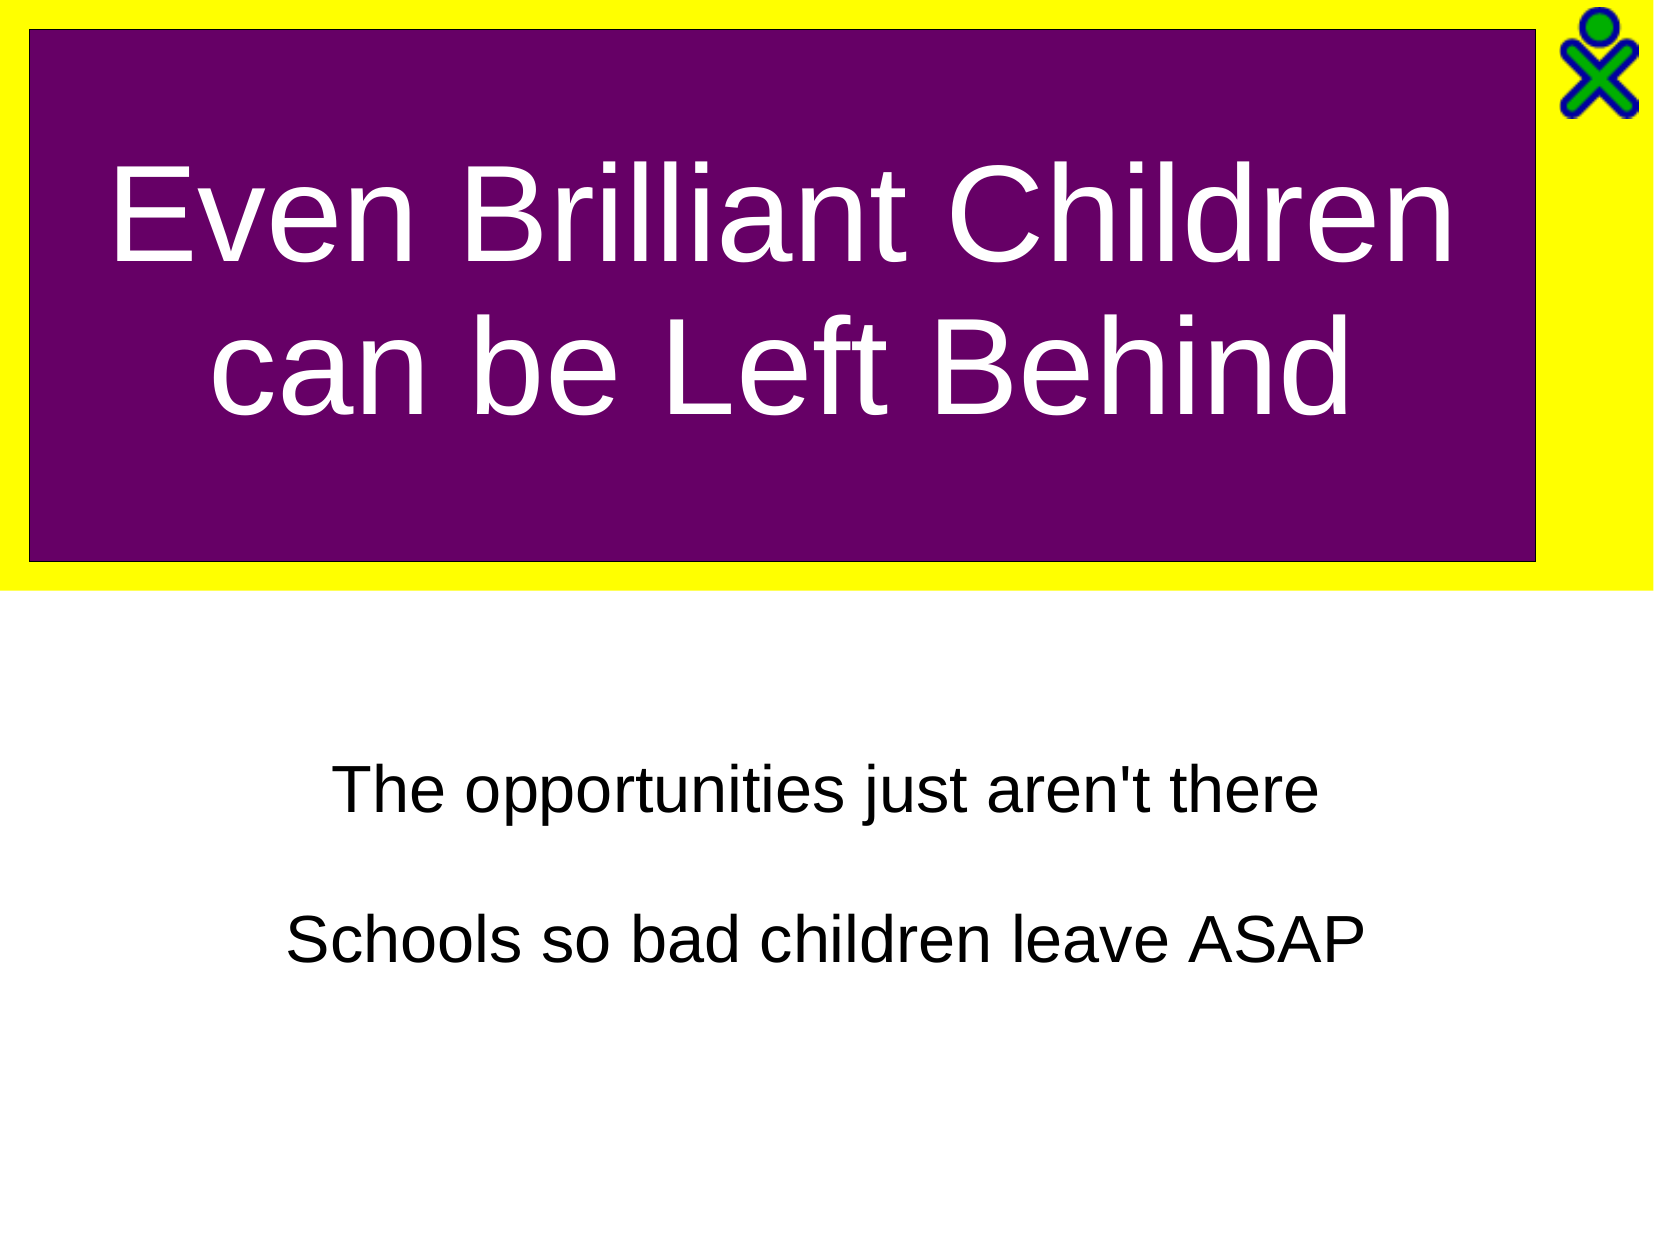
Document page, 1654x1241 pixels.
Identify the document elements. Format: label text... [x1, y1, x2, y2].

subtitle The opportunities just aren't there Schools so bad children leave ASAP [82, 627, 1571, 1102]
title Even Brilliant Children can be Left Behind [59, 56, 1506, 525]
picture [1559, 7, 1639, 119]
